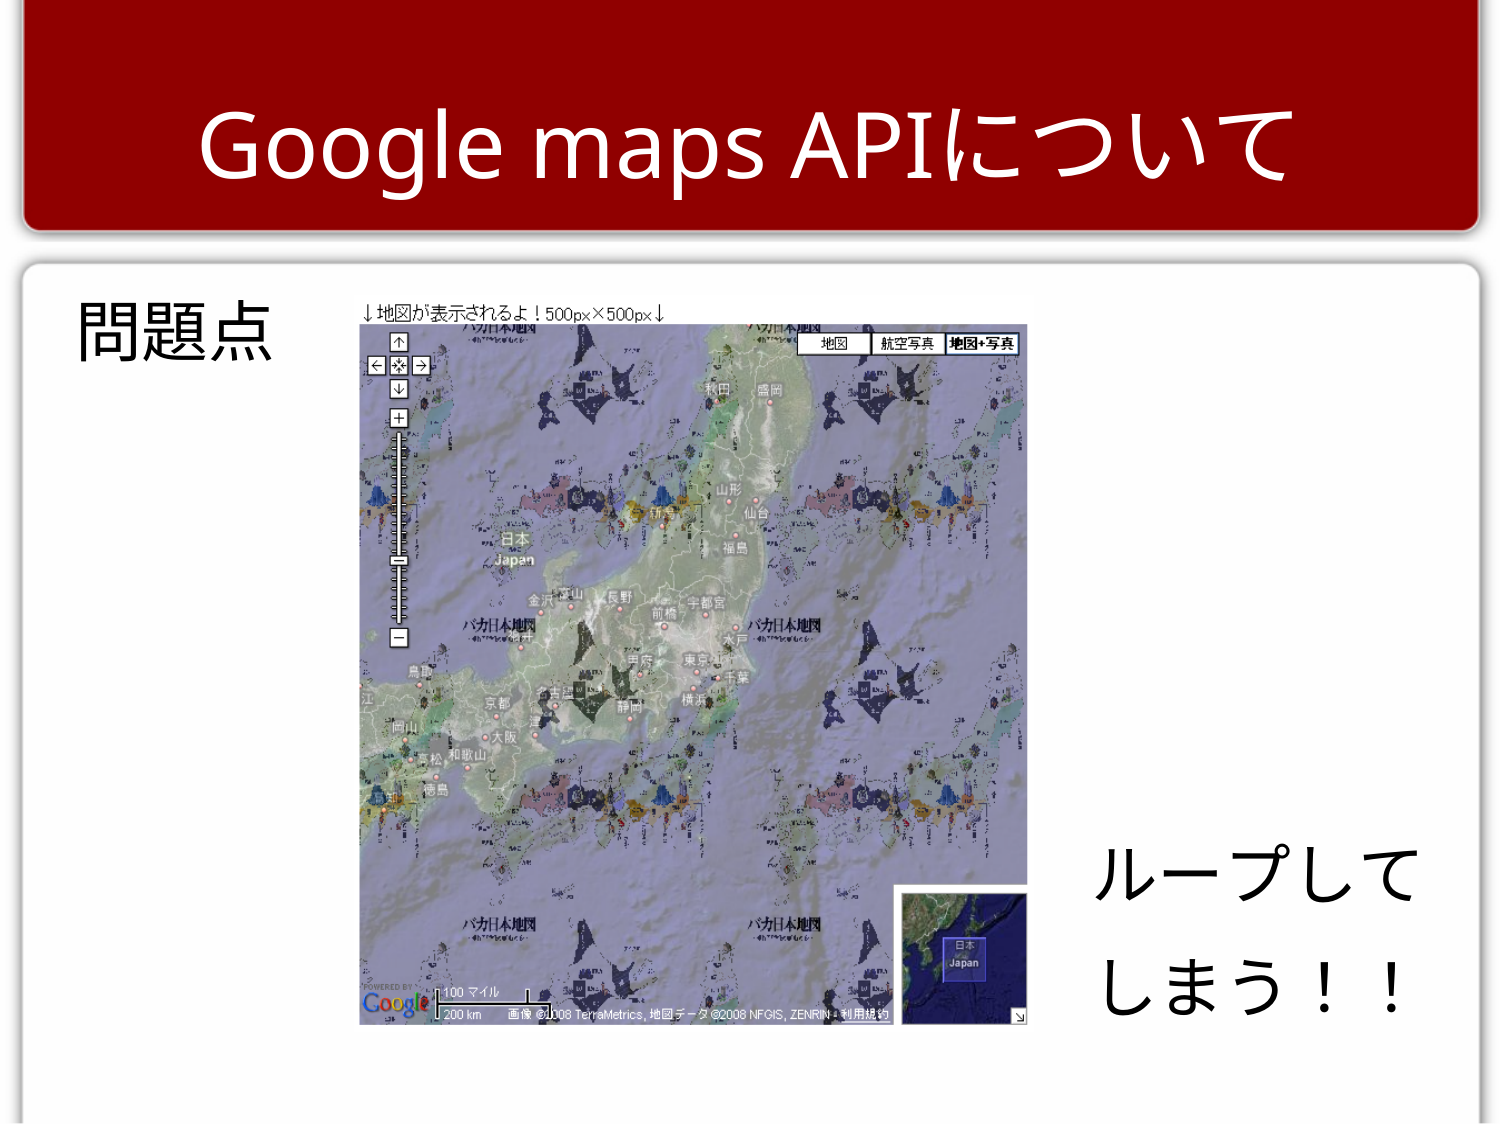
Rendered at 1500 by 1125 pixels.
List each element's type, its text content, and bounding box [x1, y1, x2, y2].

list 問題点 ループして しまう！！ [75, 278, 1426, 991]
picture [0, 0, 1500, 1125]
title Google maps APIについて [75, 28, 1426, 250]
